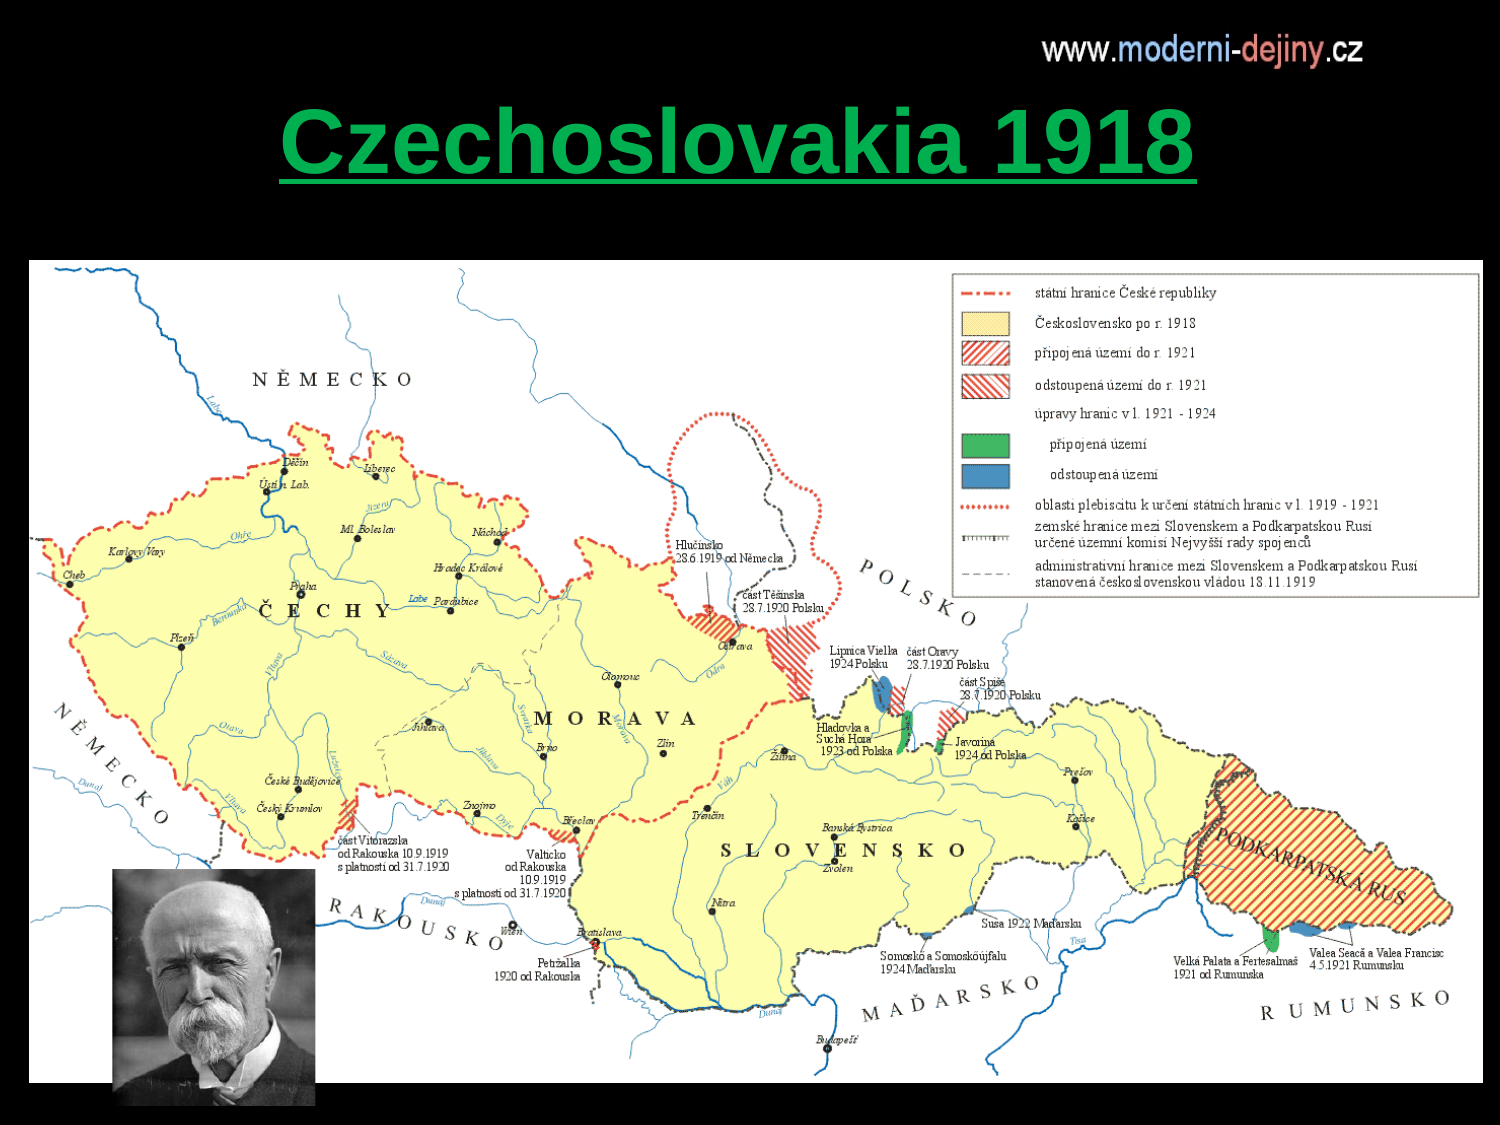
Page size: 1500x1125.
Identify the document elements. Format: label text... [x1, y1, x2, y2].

picture [0, 0, 1500, 1125]
text_box Czechoslovakia 1918 [29, 31, 1447, 244]
